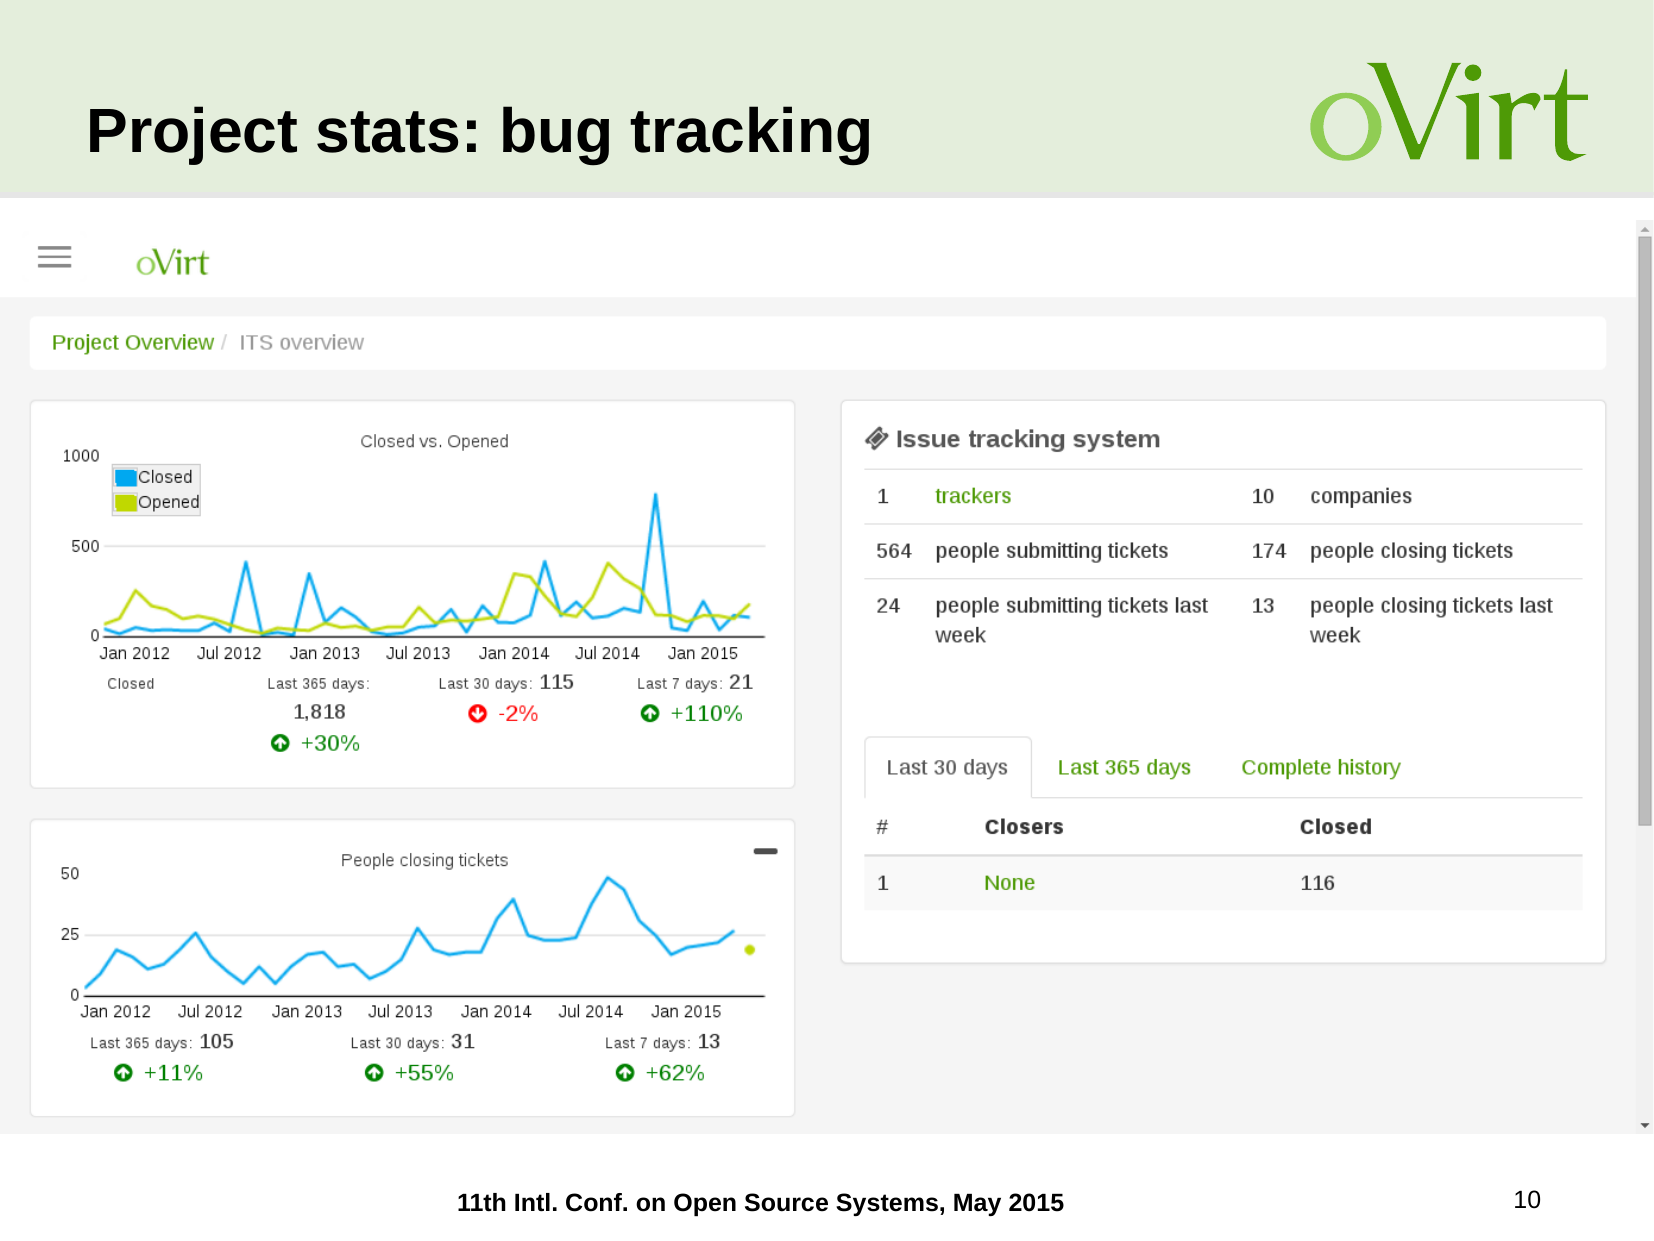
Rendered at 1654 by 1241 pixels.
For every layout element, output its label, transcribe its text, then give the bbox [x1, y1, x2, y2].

picture [0, 220, 1654, 1134]
title Project stats: bug tracking [86, 36, 1307, 220]
